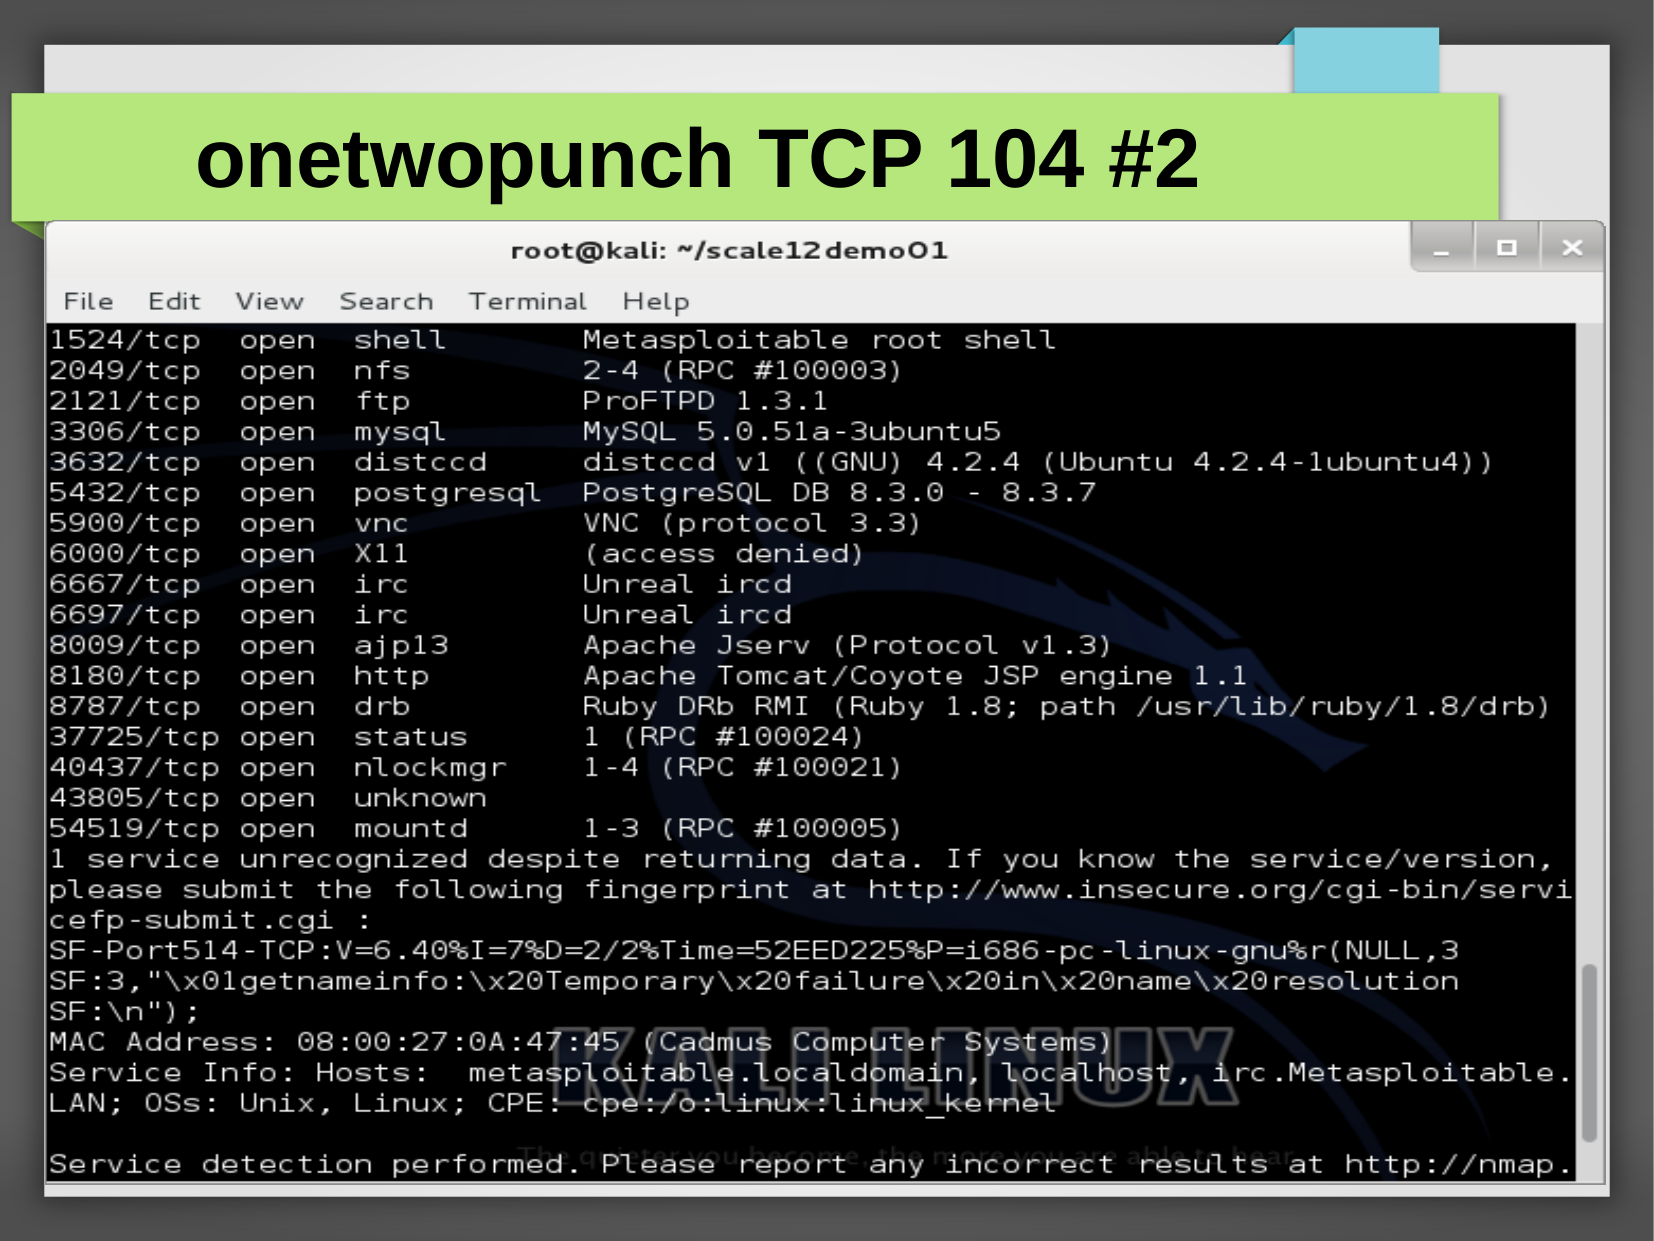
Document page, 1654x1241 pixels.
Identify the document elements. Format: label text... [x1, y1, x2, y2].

picture [0, 0, 1654, 1241]
text_box onetwopunch TCP 104 #2 [180, 104, 1216, 213]
